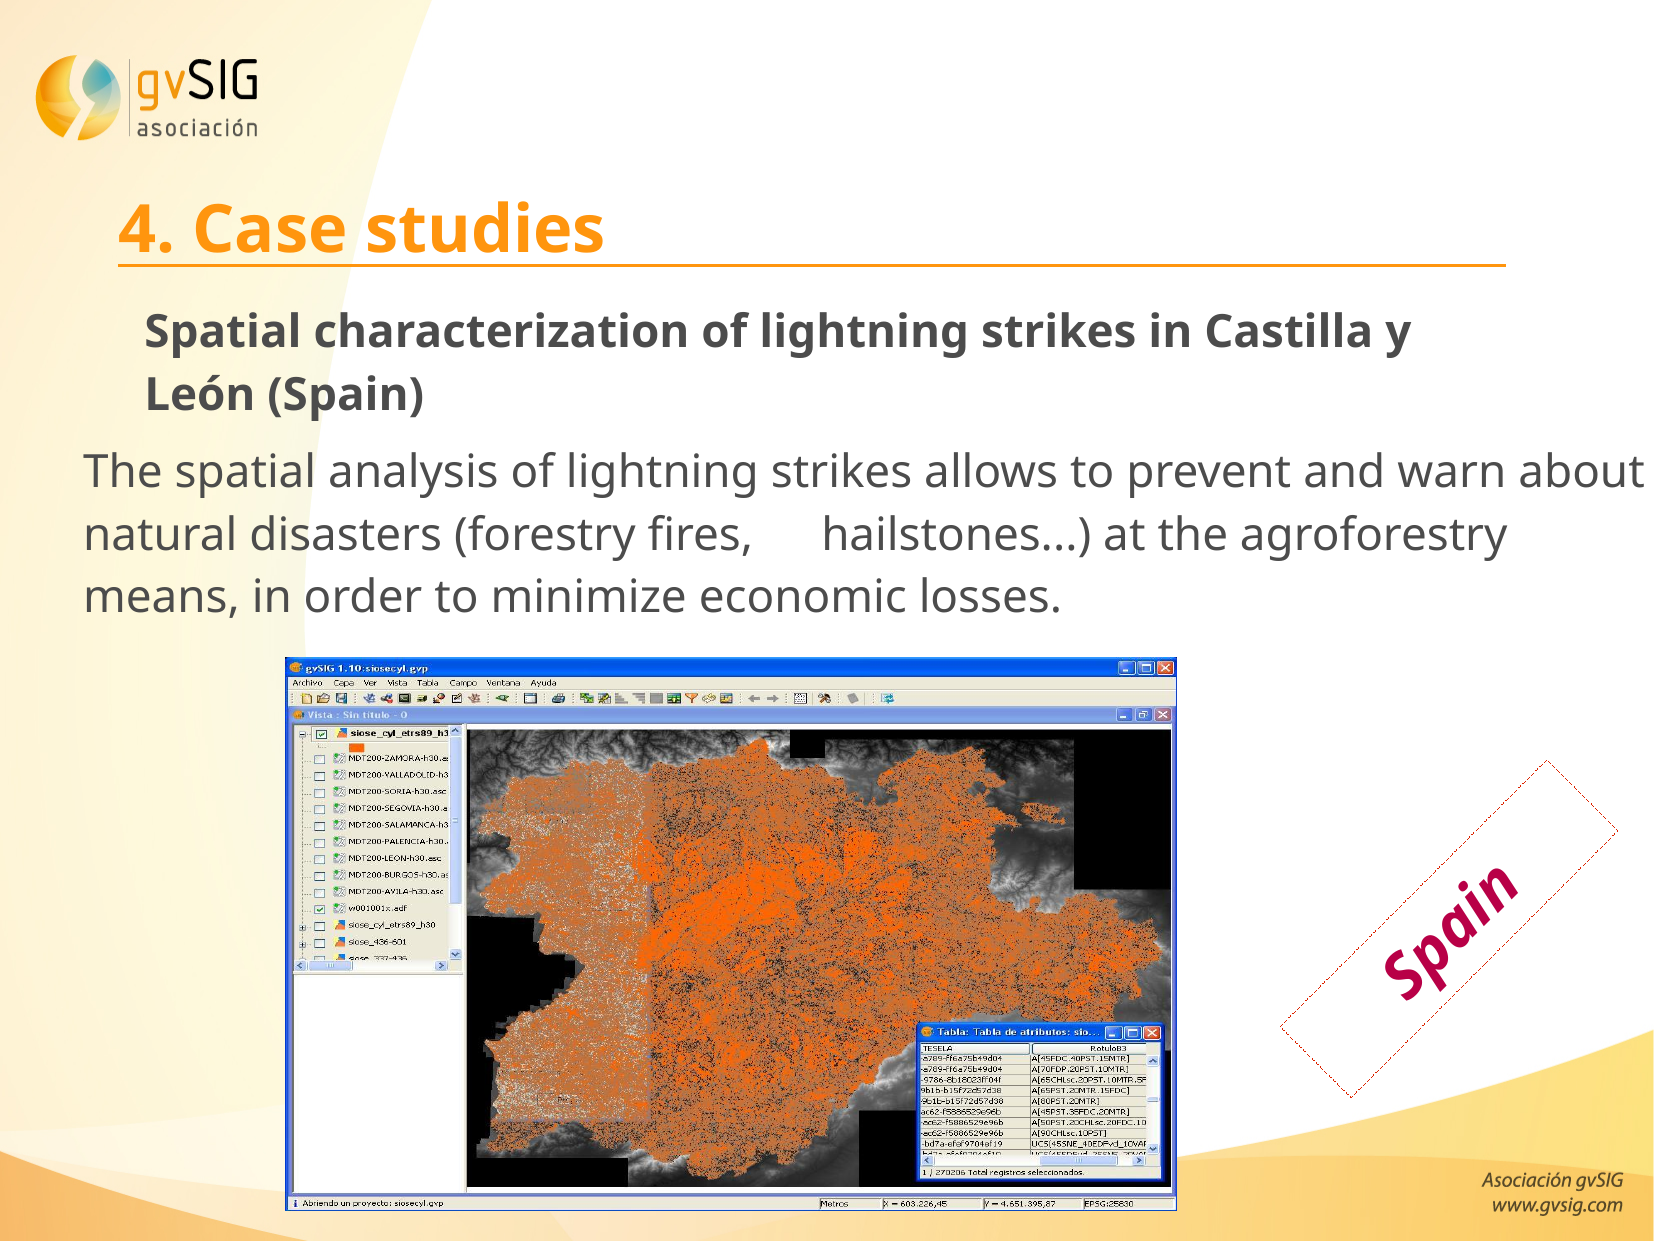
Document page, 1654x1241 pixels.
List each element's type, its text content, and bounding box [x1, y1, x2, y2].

title Spatial characterization of lightning strikes in Castilla y León (Spain) [144, 307, 1440, 416]
title The spatial analysis of lightning strikes allows to prevent and warn about natural disasters (forestry fires, hailstones...) at the agroforestry means, in order to minimize economic losses. [83, 452, 1654, 613]
text_box Spain [1280, 759, 1618, 1098]
picture [0, 0, 1654, 1241]
title 4. Case studies [118, 177, 1607, 276]
